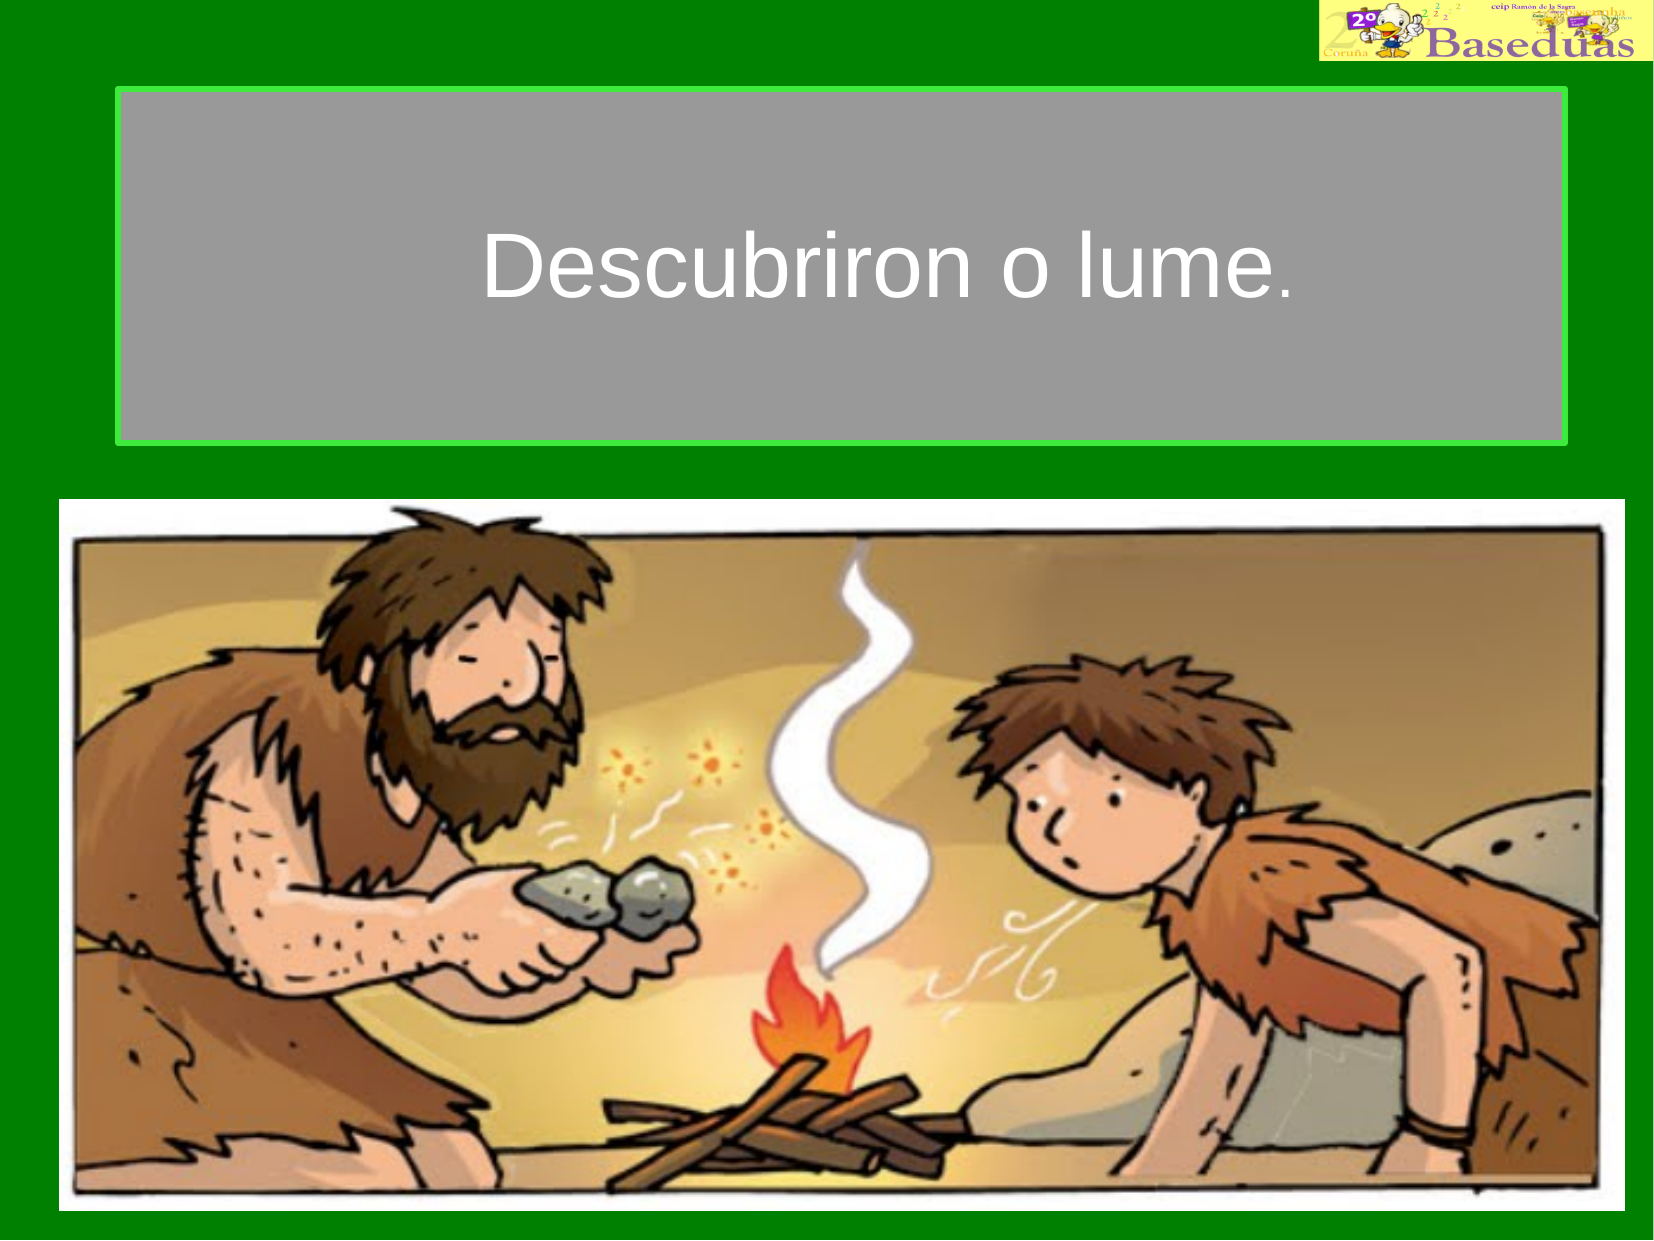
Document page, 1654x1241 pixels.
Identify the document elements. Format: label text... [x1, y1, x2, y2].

picture [59, 499, 1625, 1211]
text_box Descubriron o lume. [118, 88, 1565, 443]
picture [1319, 0, 1654, 61]
